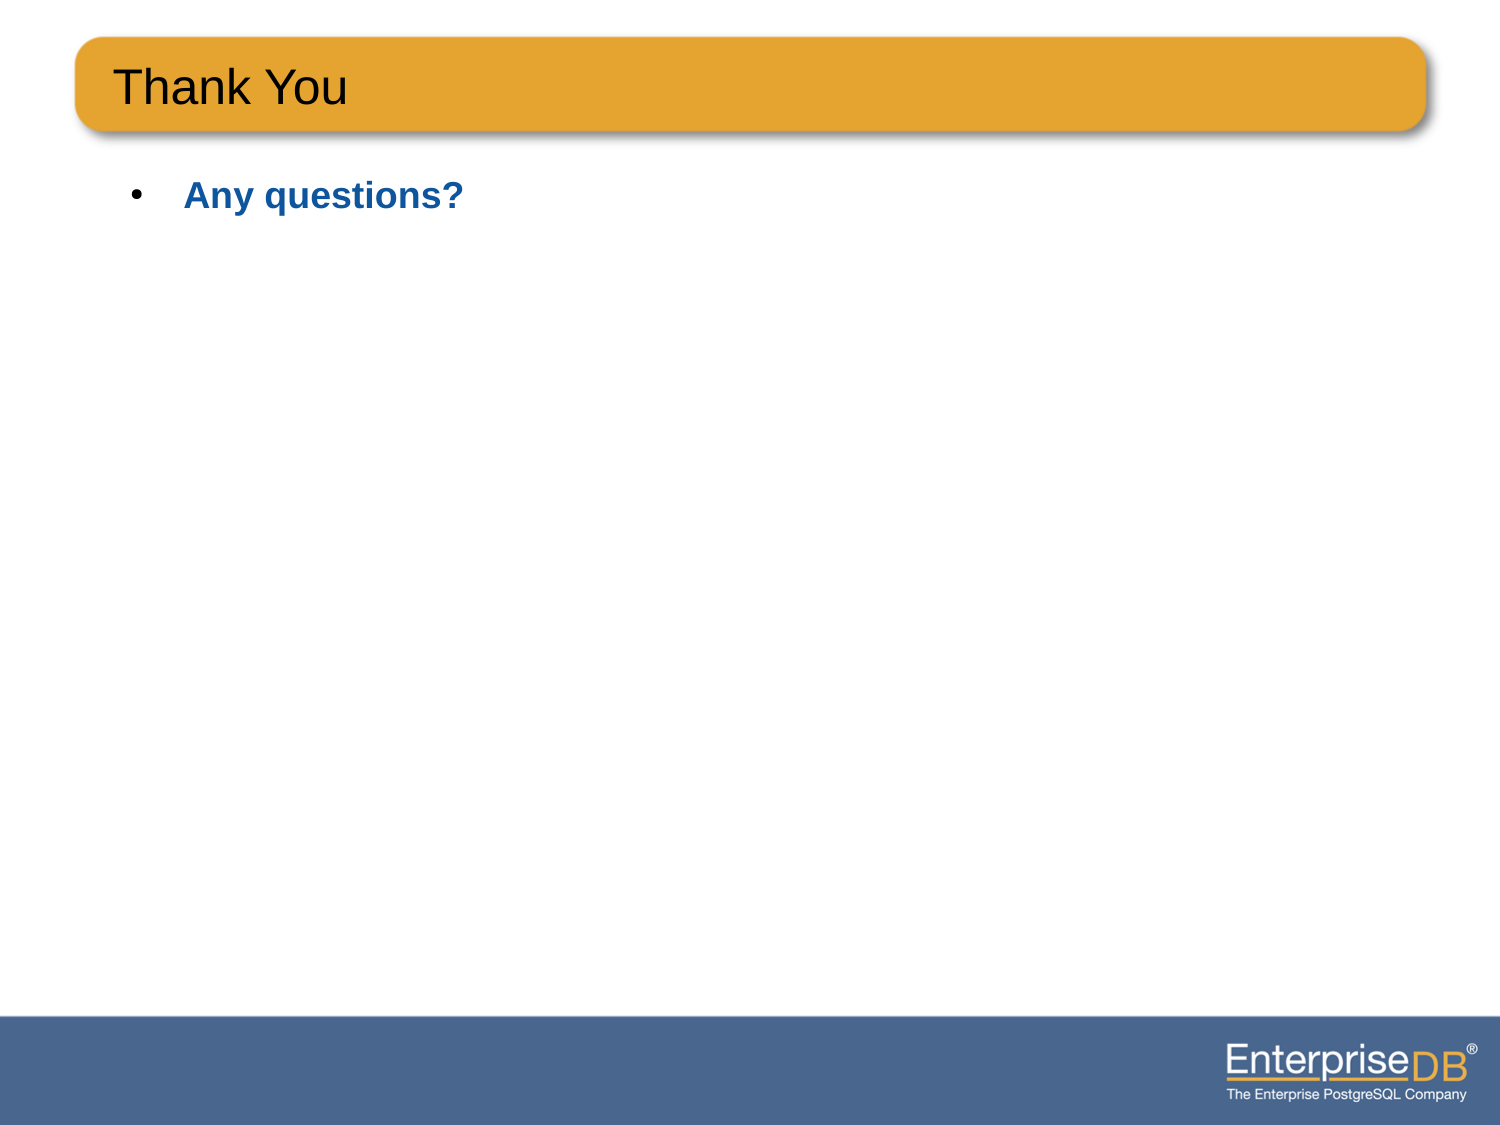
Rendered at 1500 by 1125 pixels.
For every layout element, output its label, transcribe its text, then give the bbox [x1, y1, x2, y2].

list Any questions? [112, 174, 1388, 948]
title Thank You [112, 37, 1388, 138]
picture [0, 0, 1500, 1125]
